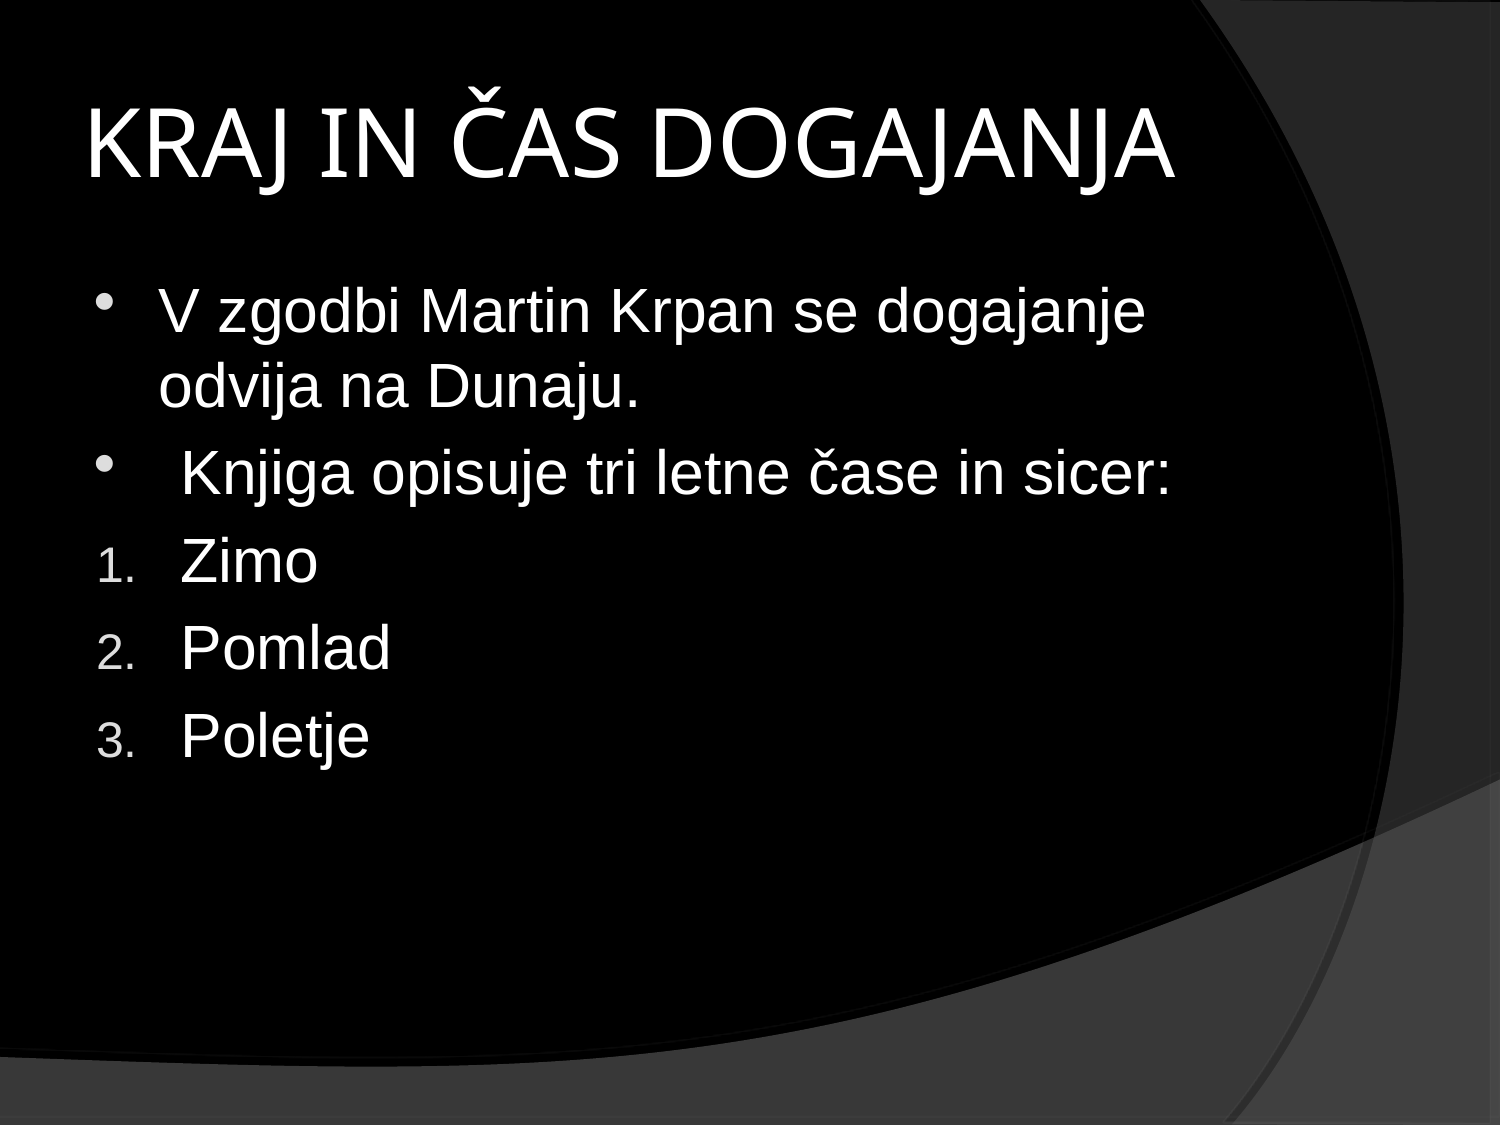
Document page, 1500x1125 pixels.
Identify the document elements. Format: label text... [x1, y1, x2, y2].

title KRAJ IN ČAS DOGAJANJA [75, 45, 1300, 233]
list V zgodbi Martin Krpan se dogajanje odvija na Dunaju. Knjiga opisuje tri letne čase in sicer: Zimo Pomlad Poletje [75, 262, 1300, 1005]
